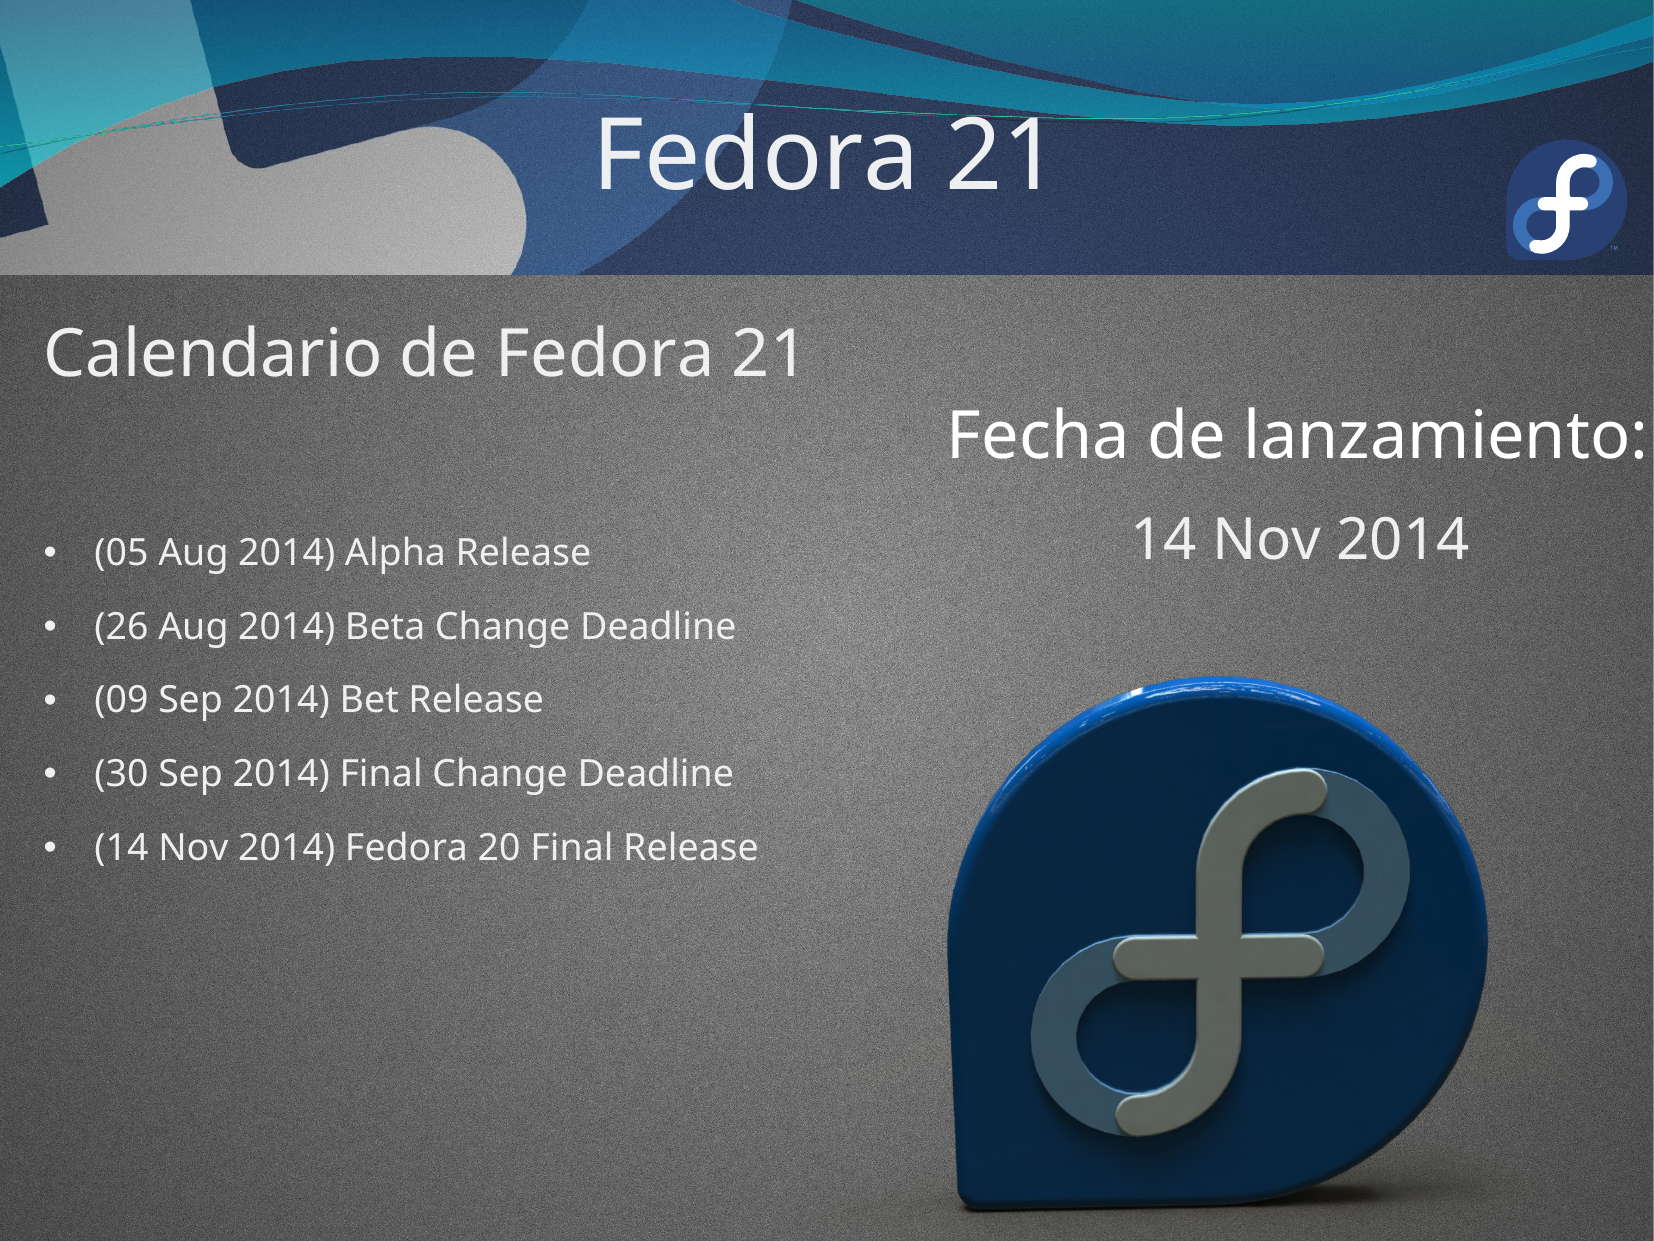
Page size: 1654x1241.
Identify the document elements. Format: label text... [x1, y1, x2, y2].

picture [0, 0, 1654, 1241]
text_box Fecha de lanzamiento: 14 Nov 2014 [927, 395, 1654, 584]
text_box Fedora 21 [82, 49, 1571, 257]
text_box Calendario de Fedora 21 (05 Aug 2014) Alpha Release (26 Aug 2014) Beta Change Deadline (09 Sep 2014) Bet Release (30 Sep 2014) Final Change Deadline (14 Nov 2014) Fedora 20 Final Release [23, 312, 927, 1152]
